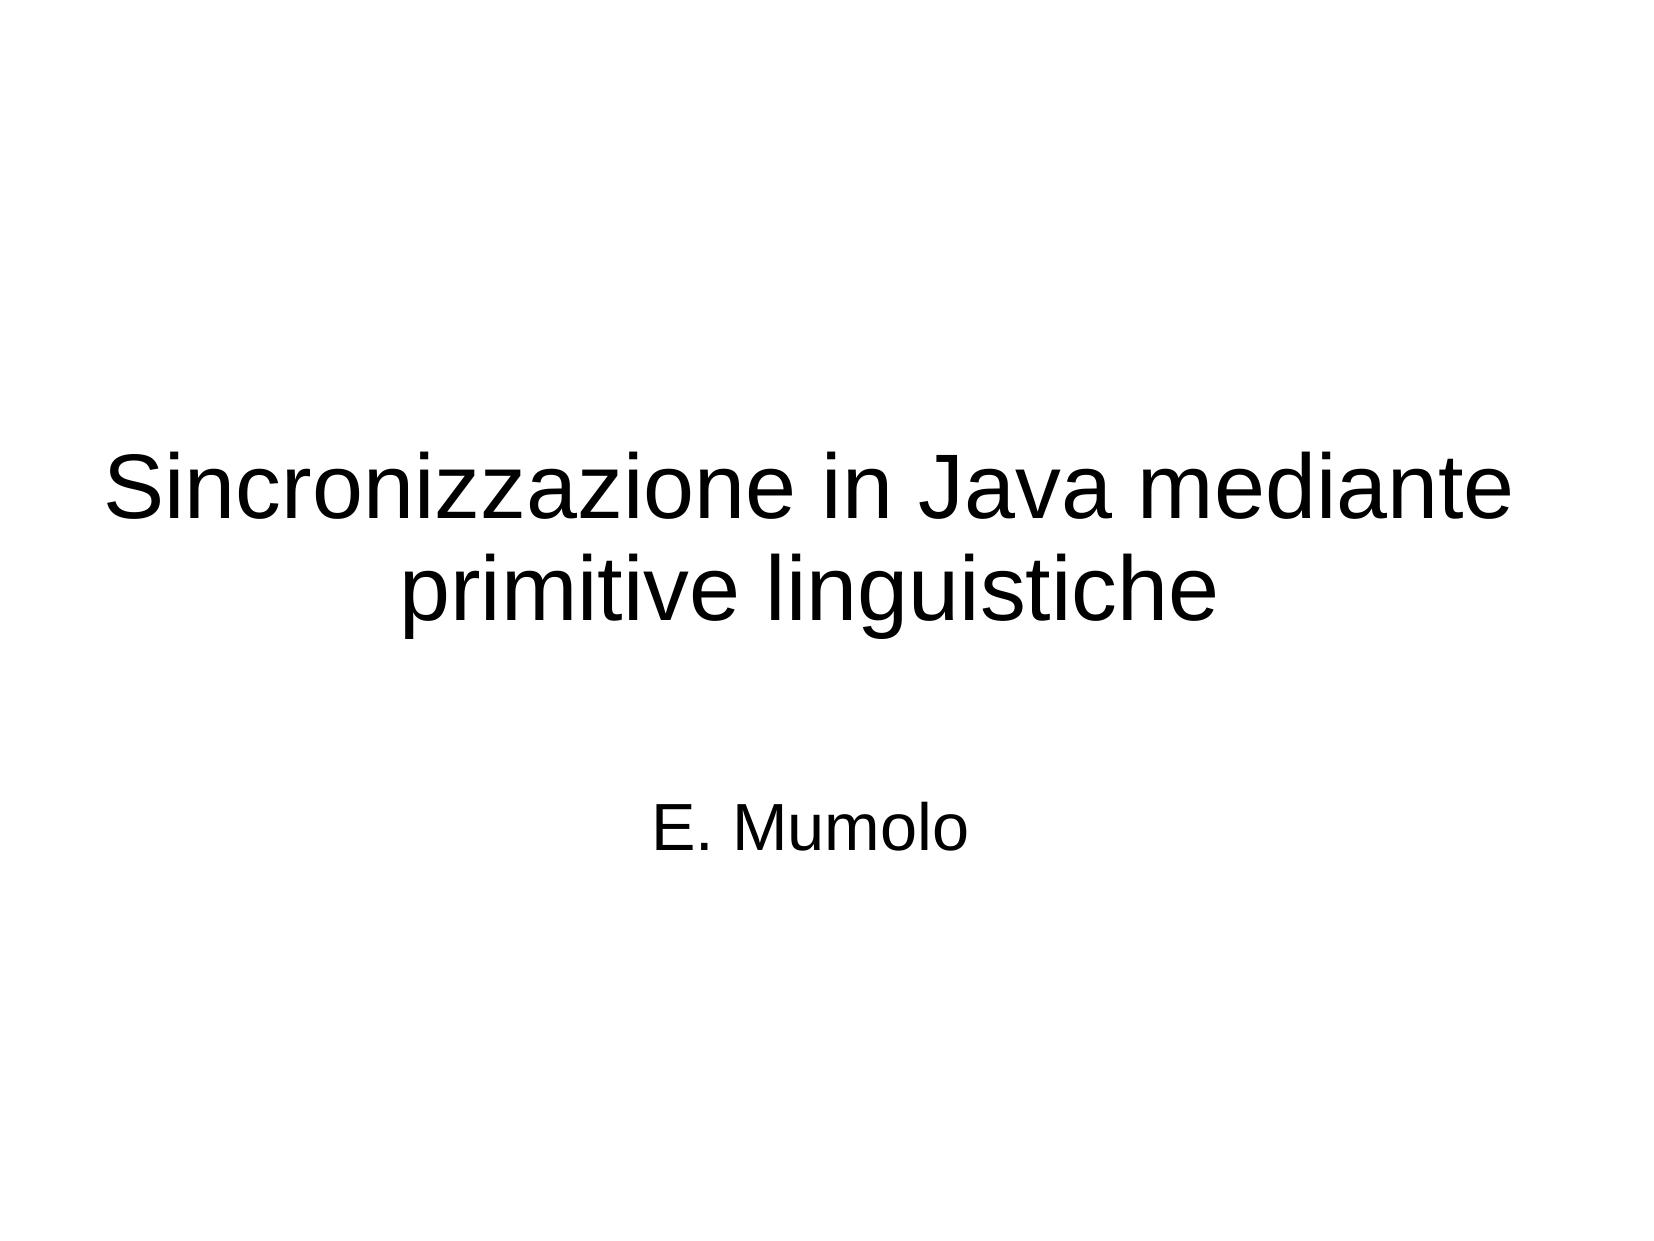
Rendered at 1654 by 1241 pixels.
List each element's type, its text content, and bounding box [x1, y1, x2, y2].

subtitle Sincronizzazione in Java mediante primitive linguistiche E. Mumolo [82, 290, 1538, 1010]
